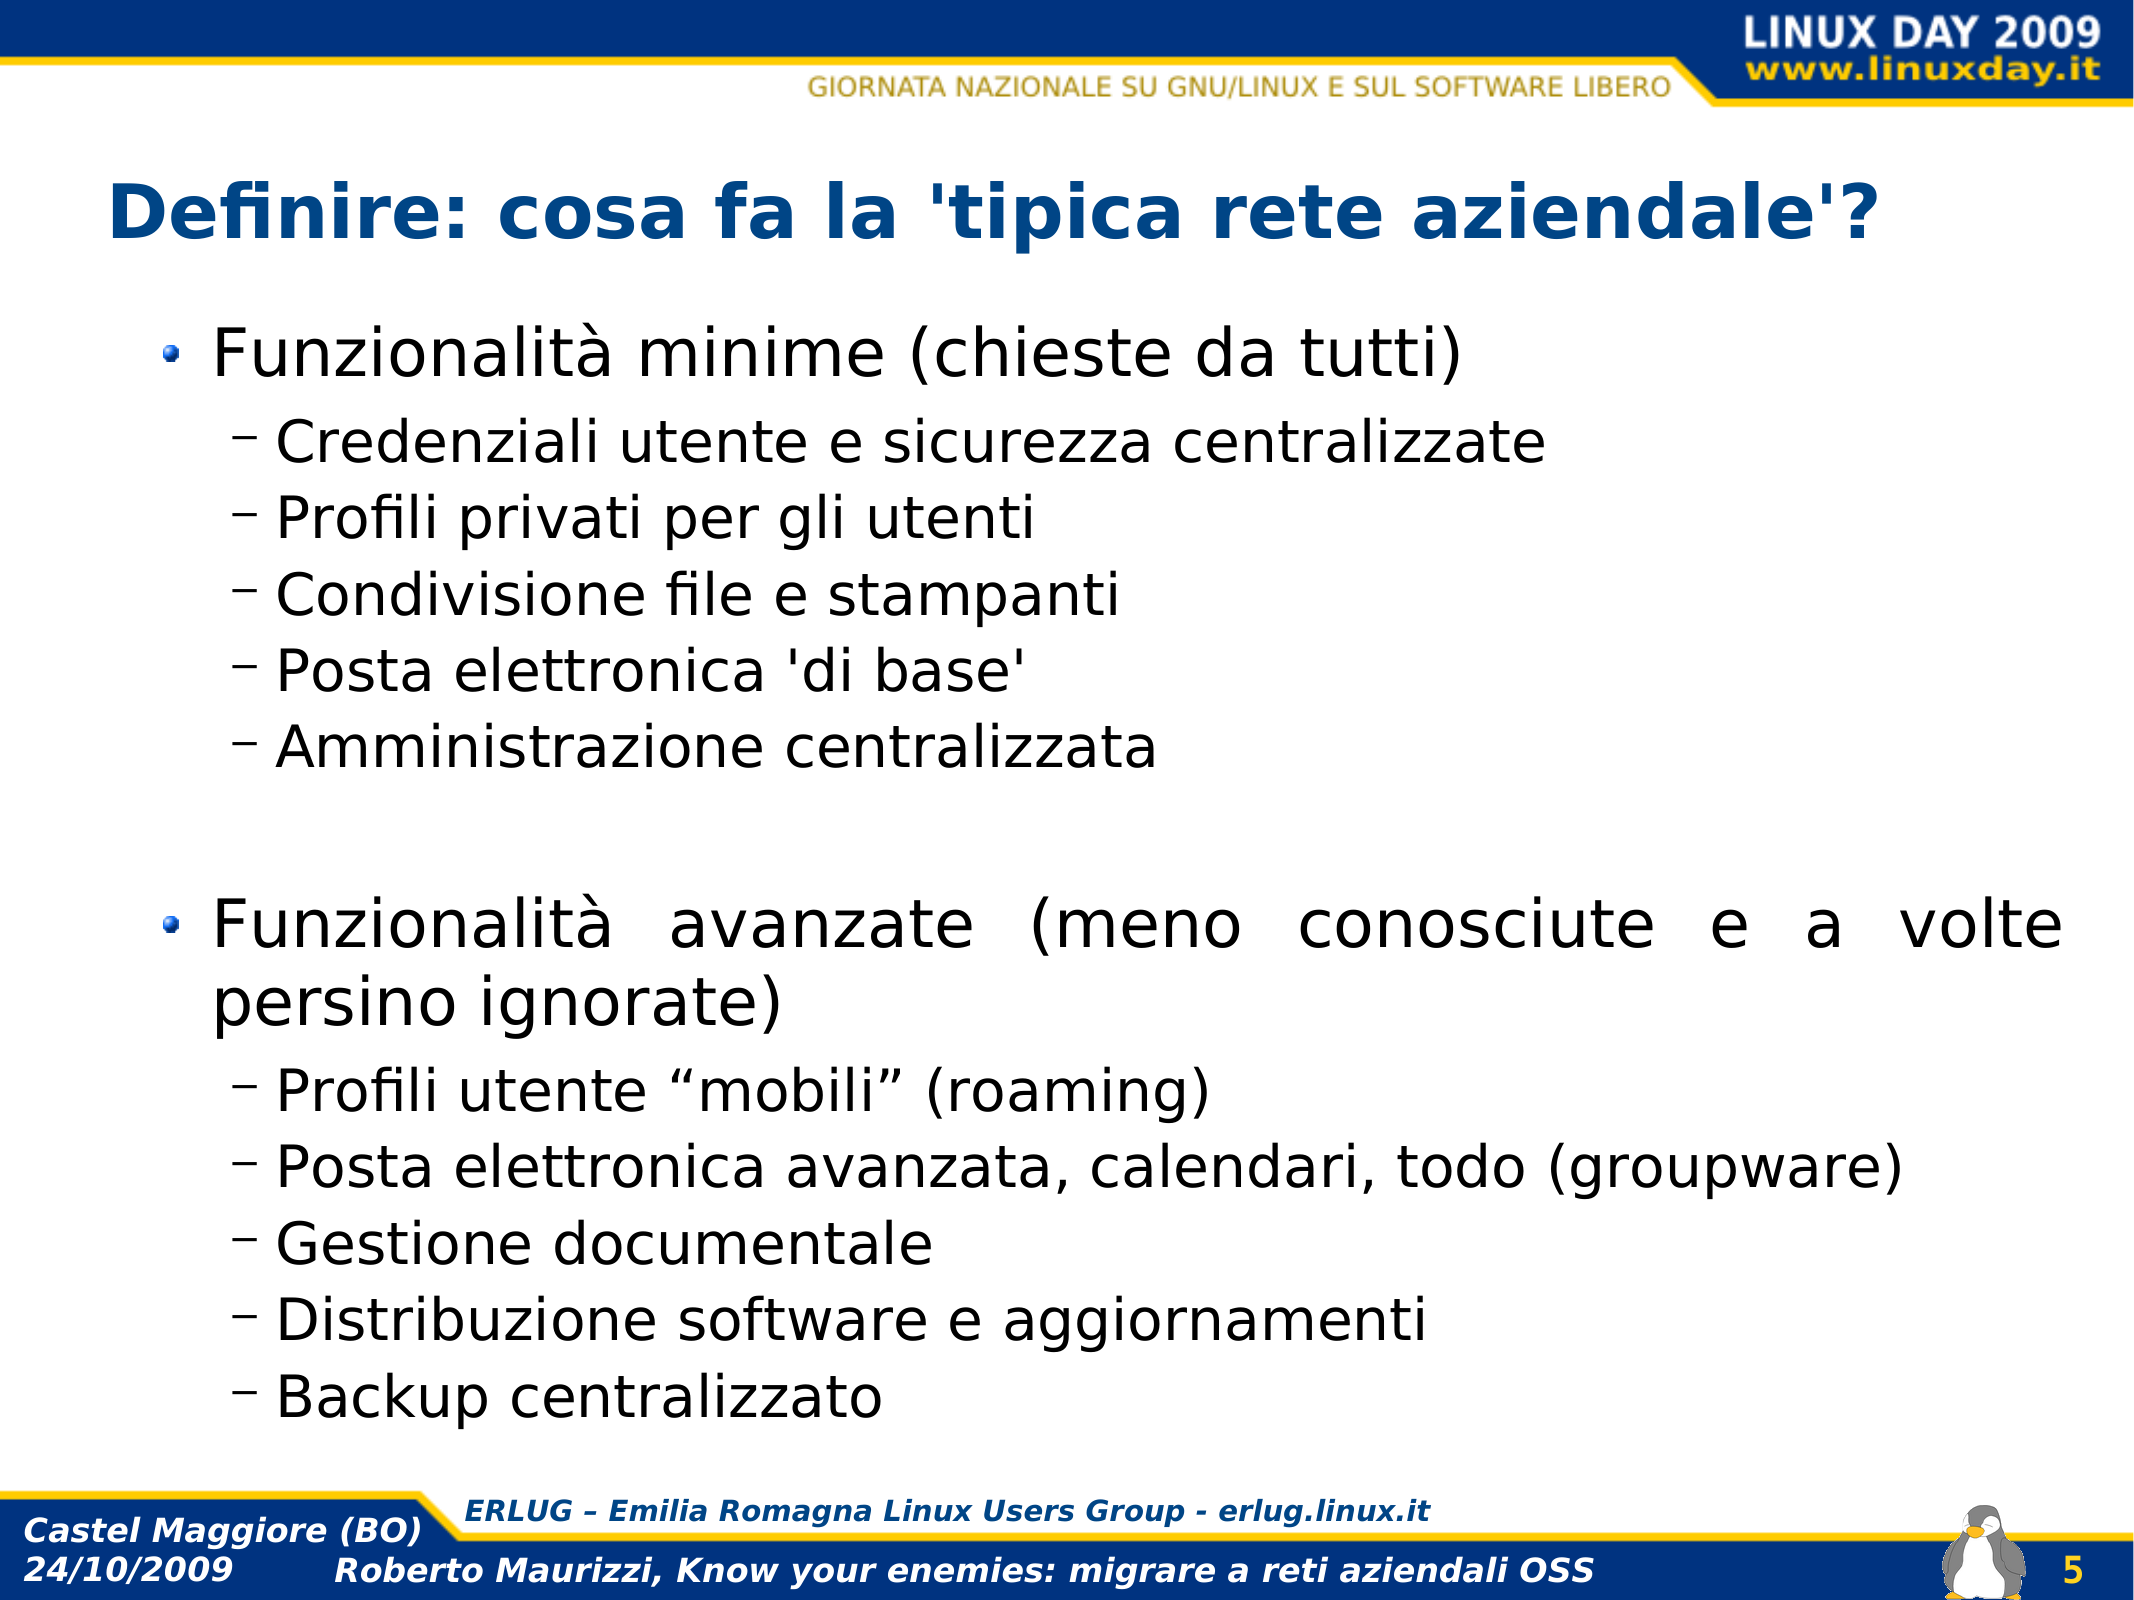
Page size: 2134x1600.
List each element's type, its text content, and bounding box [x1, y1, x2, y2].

list Funzionalità minime (chieste da tutti) Credenziali utente e sicurezza centralizzate Profili privati per gli utenti Condivisione file e stampanti Posta elettronica 'di base' Amministrazione centralizzata [146, 314, 2067, 779]
picture [0, 0, 2134, 1600]
title Definire: cosa fa la 'tipica rete aziendale'? [106, 159, 2080, 267]
list Funzionalità avanzate (meno conosciute e a volte persino ignorate) Profili utente “mobili” (roaming) Posta elettronica avanzata, calendari, todo (groupware) Gestione documentale Distribuzione software e aggiornamenti Backup centralizzato [146, 885, 2067, 1447]
